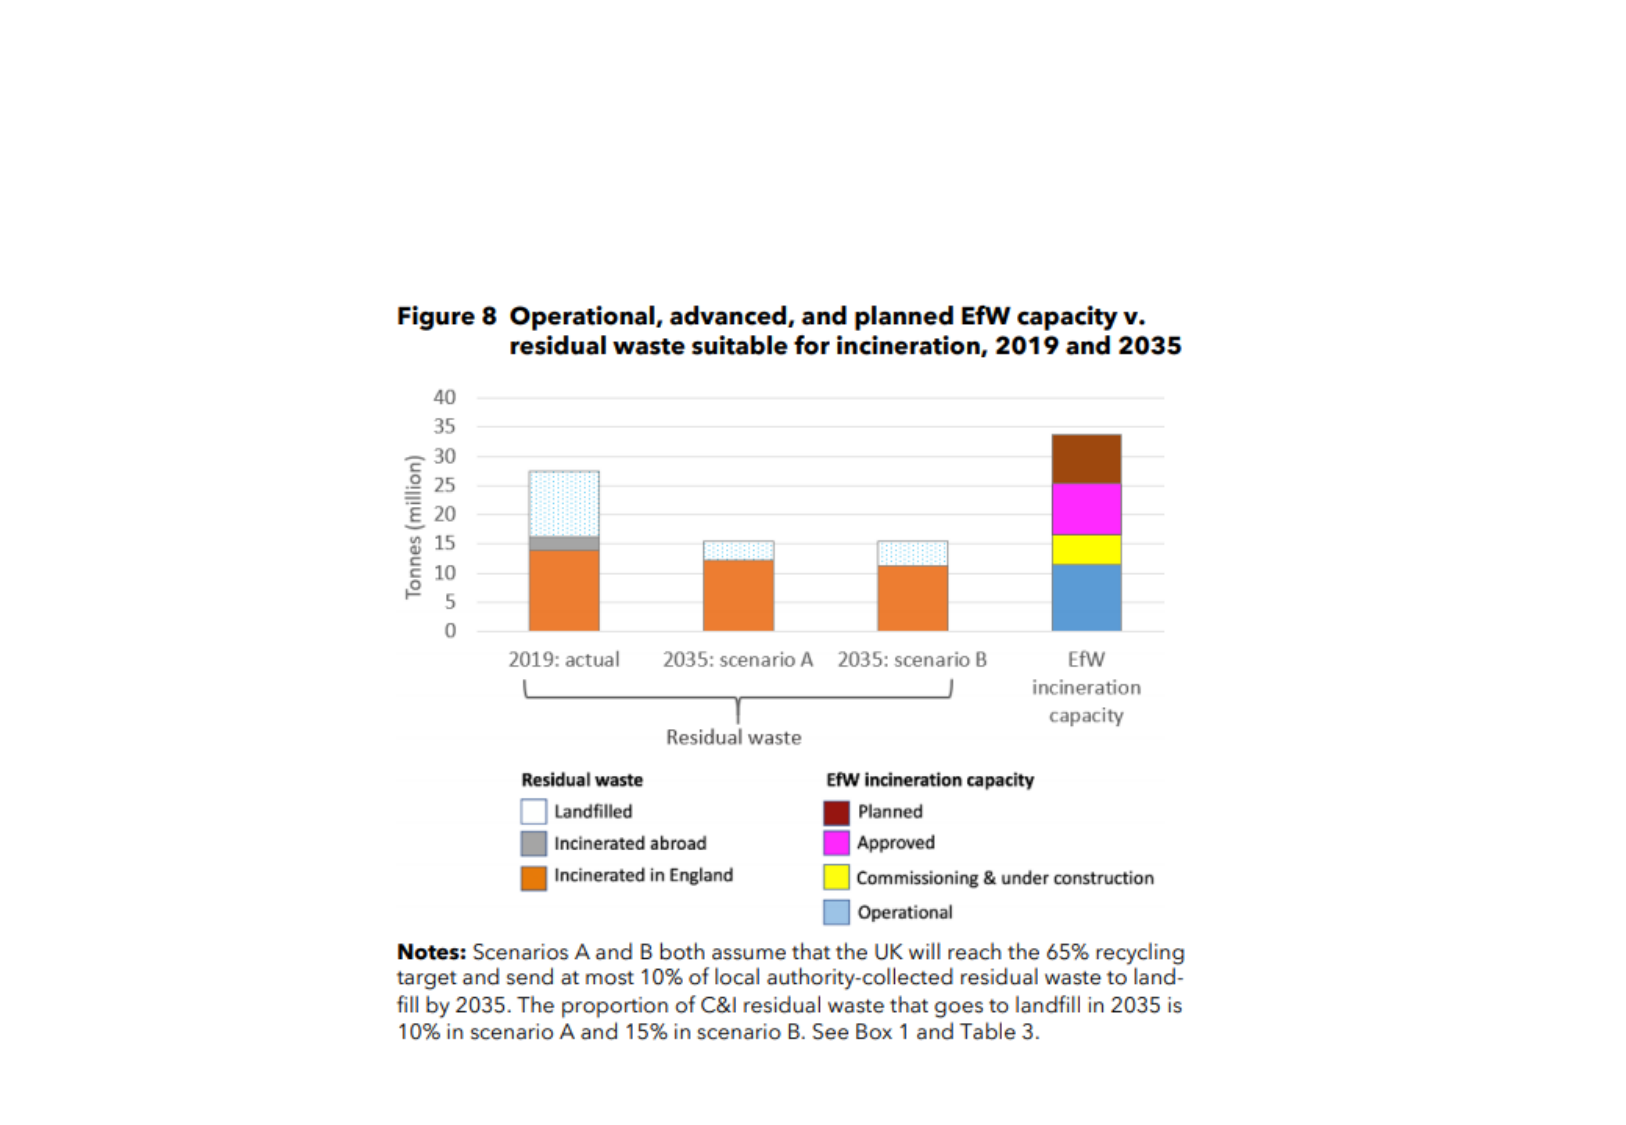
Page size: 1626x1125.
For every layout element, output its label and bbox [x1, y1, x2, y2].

picture [356, 284, 1260, 1069]
